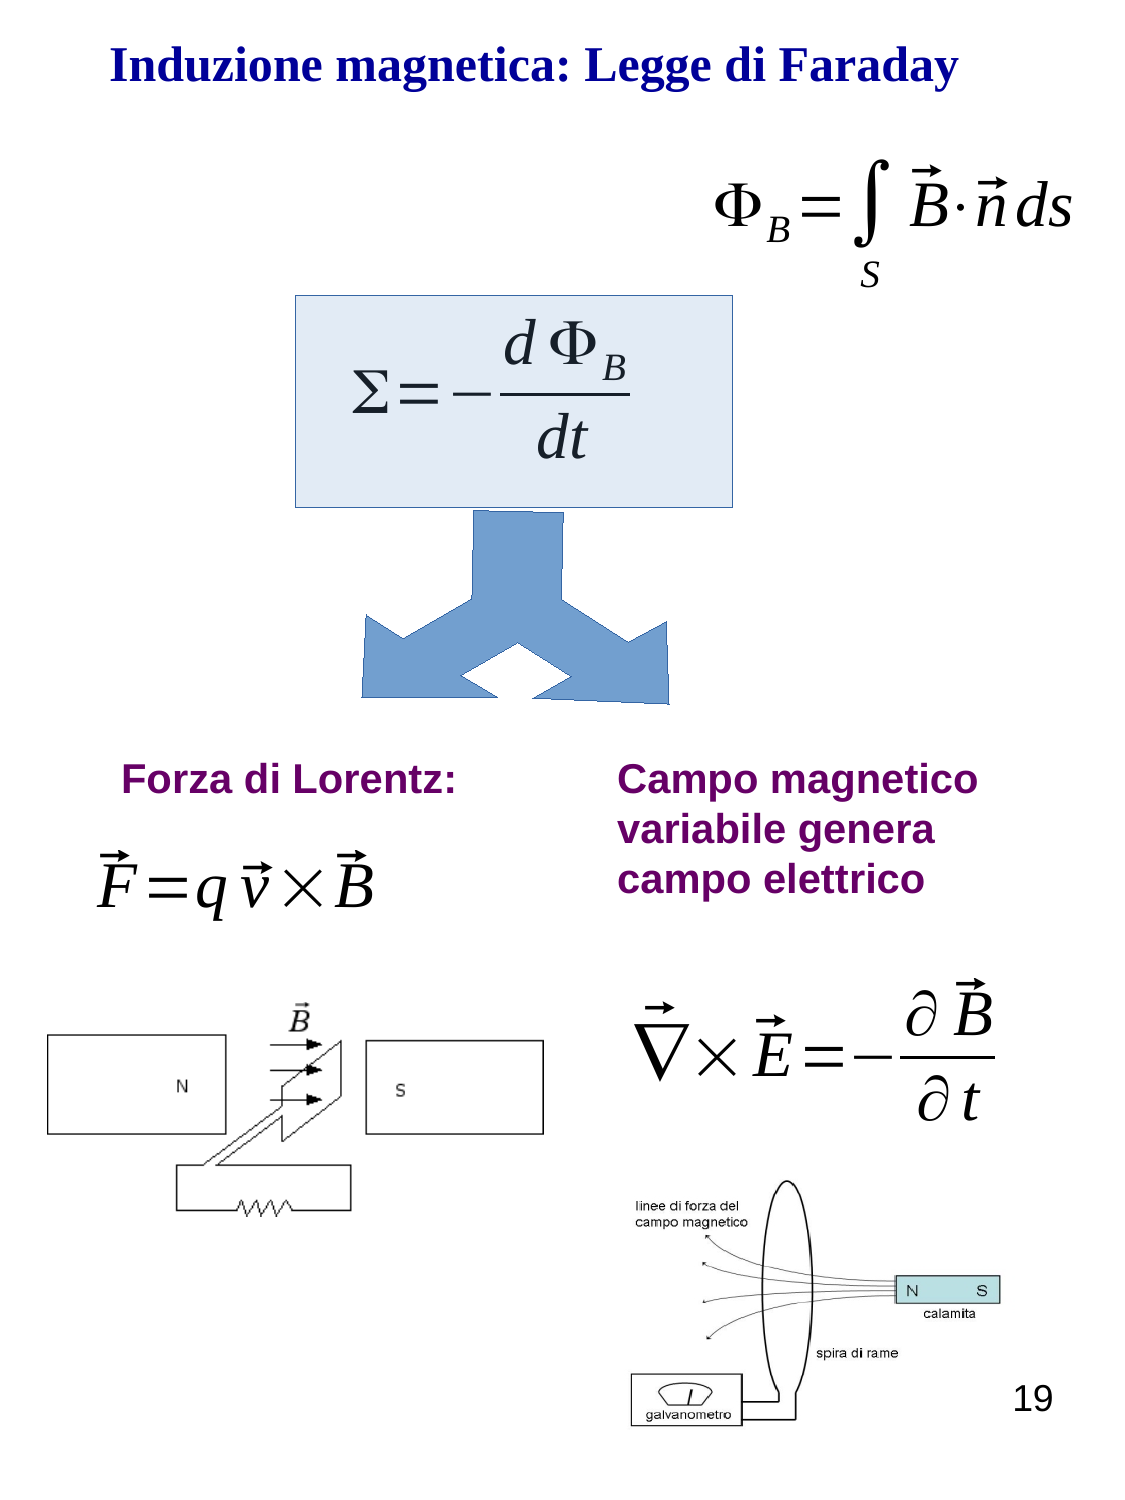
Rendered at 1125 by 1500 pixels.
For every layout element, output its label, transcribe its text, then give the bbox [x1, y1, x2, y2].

text_box Induzione magnetica: Legge di Faraday [94, 23, 975, 100]
text_box Forza di Lorentz: [106, 744, 497, 810]
picture [590, 1157, 1015, 1450]
text_box [377, 1322, 815, 1465]
chart [76, 850, 392, 924]
picture [47, 1002, 544, 1217]
chart [696, 153, 1093, 296]
chart [614, 978, 1016, 1134]
text_box [295, 295, 733, 508]
text_box Campo magnetico variabile genera campo elettrico [602, 744, 1028, 910]
text_box [361, 510, 670, 705]
